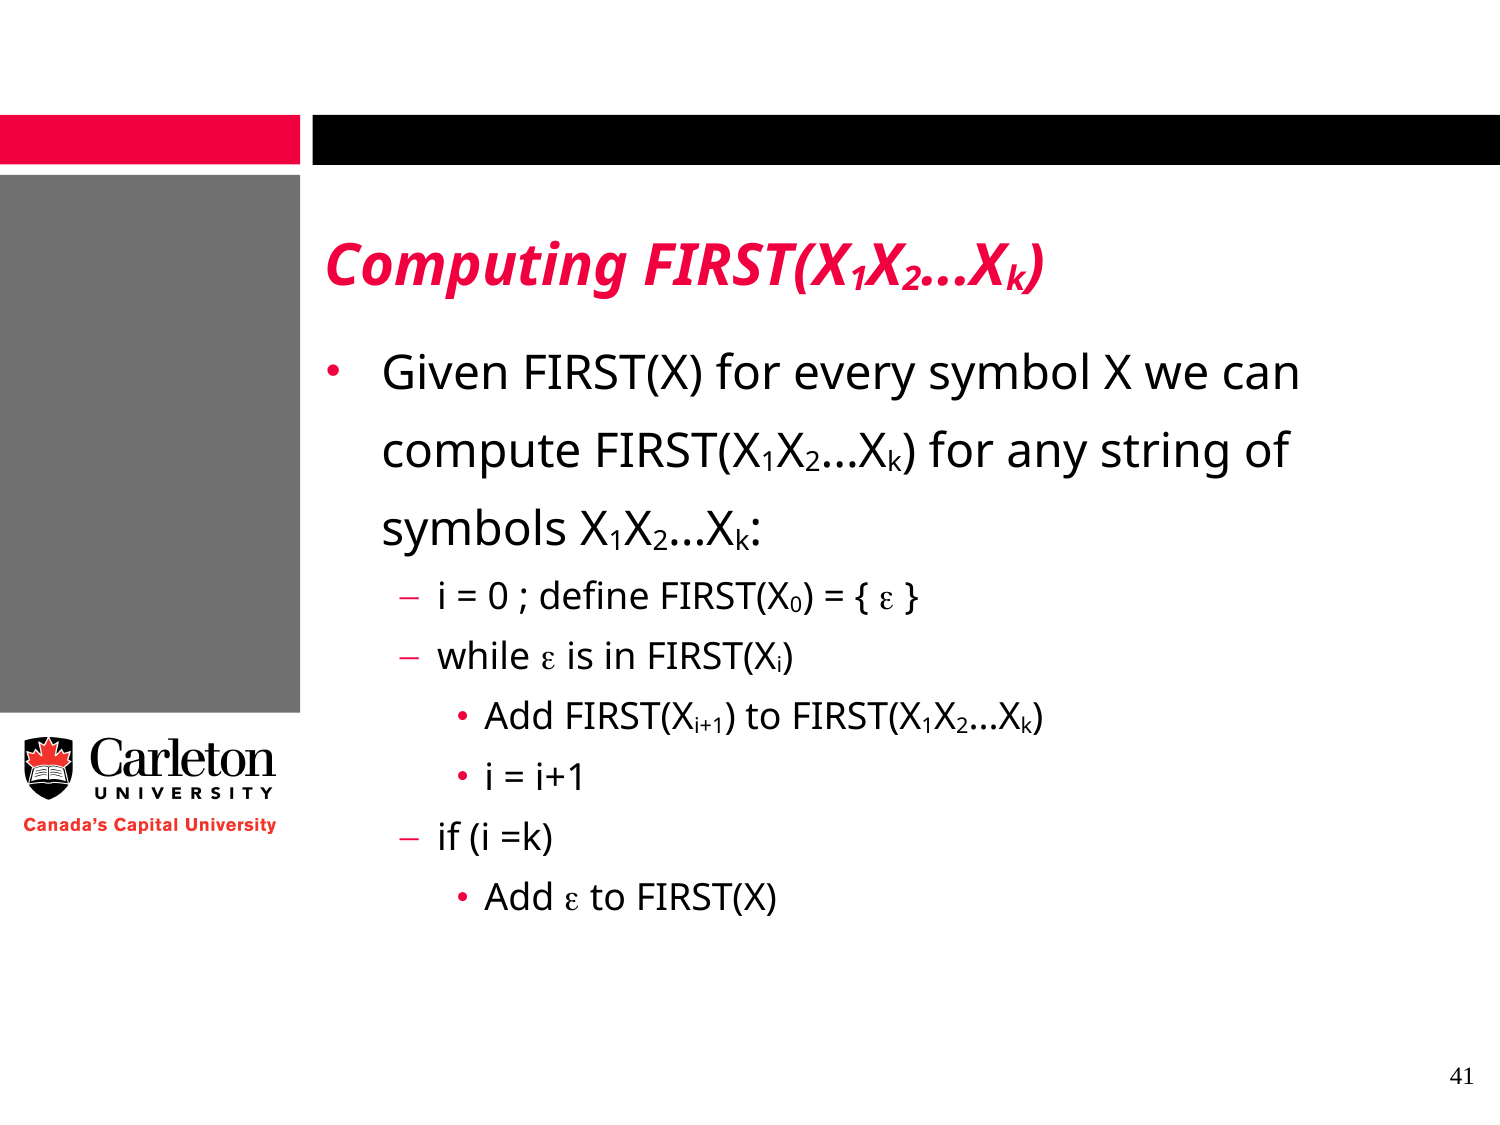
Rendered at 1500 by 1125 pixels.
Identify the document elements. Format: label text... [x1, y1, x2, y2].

title Computing FIRST(X1X2...Xk) [324, 187, 1450, 324]
list Given FIRST(X) for every symbol X we can compute FIRST(X1X2...Xk) for any string of symbols X1X2...Xk: i = 0 ; define FIRST(X0) = { e } while e is in FIRST(Xi) Add FIRST(Xi+1) to FIRST(X1X2...Xk) i = i+1 if (i =k) Add e to FIRST(X) [324, 324, 1450, 1068]
picture [24, 737, 276, 834]
